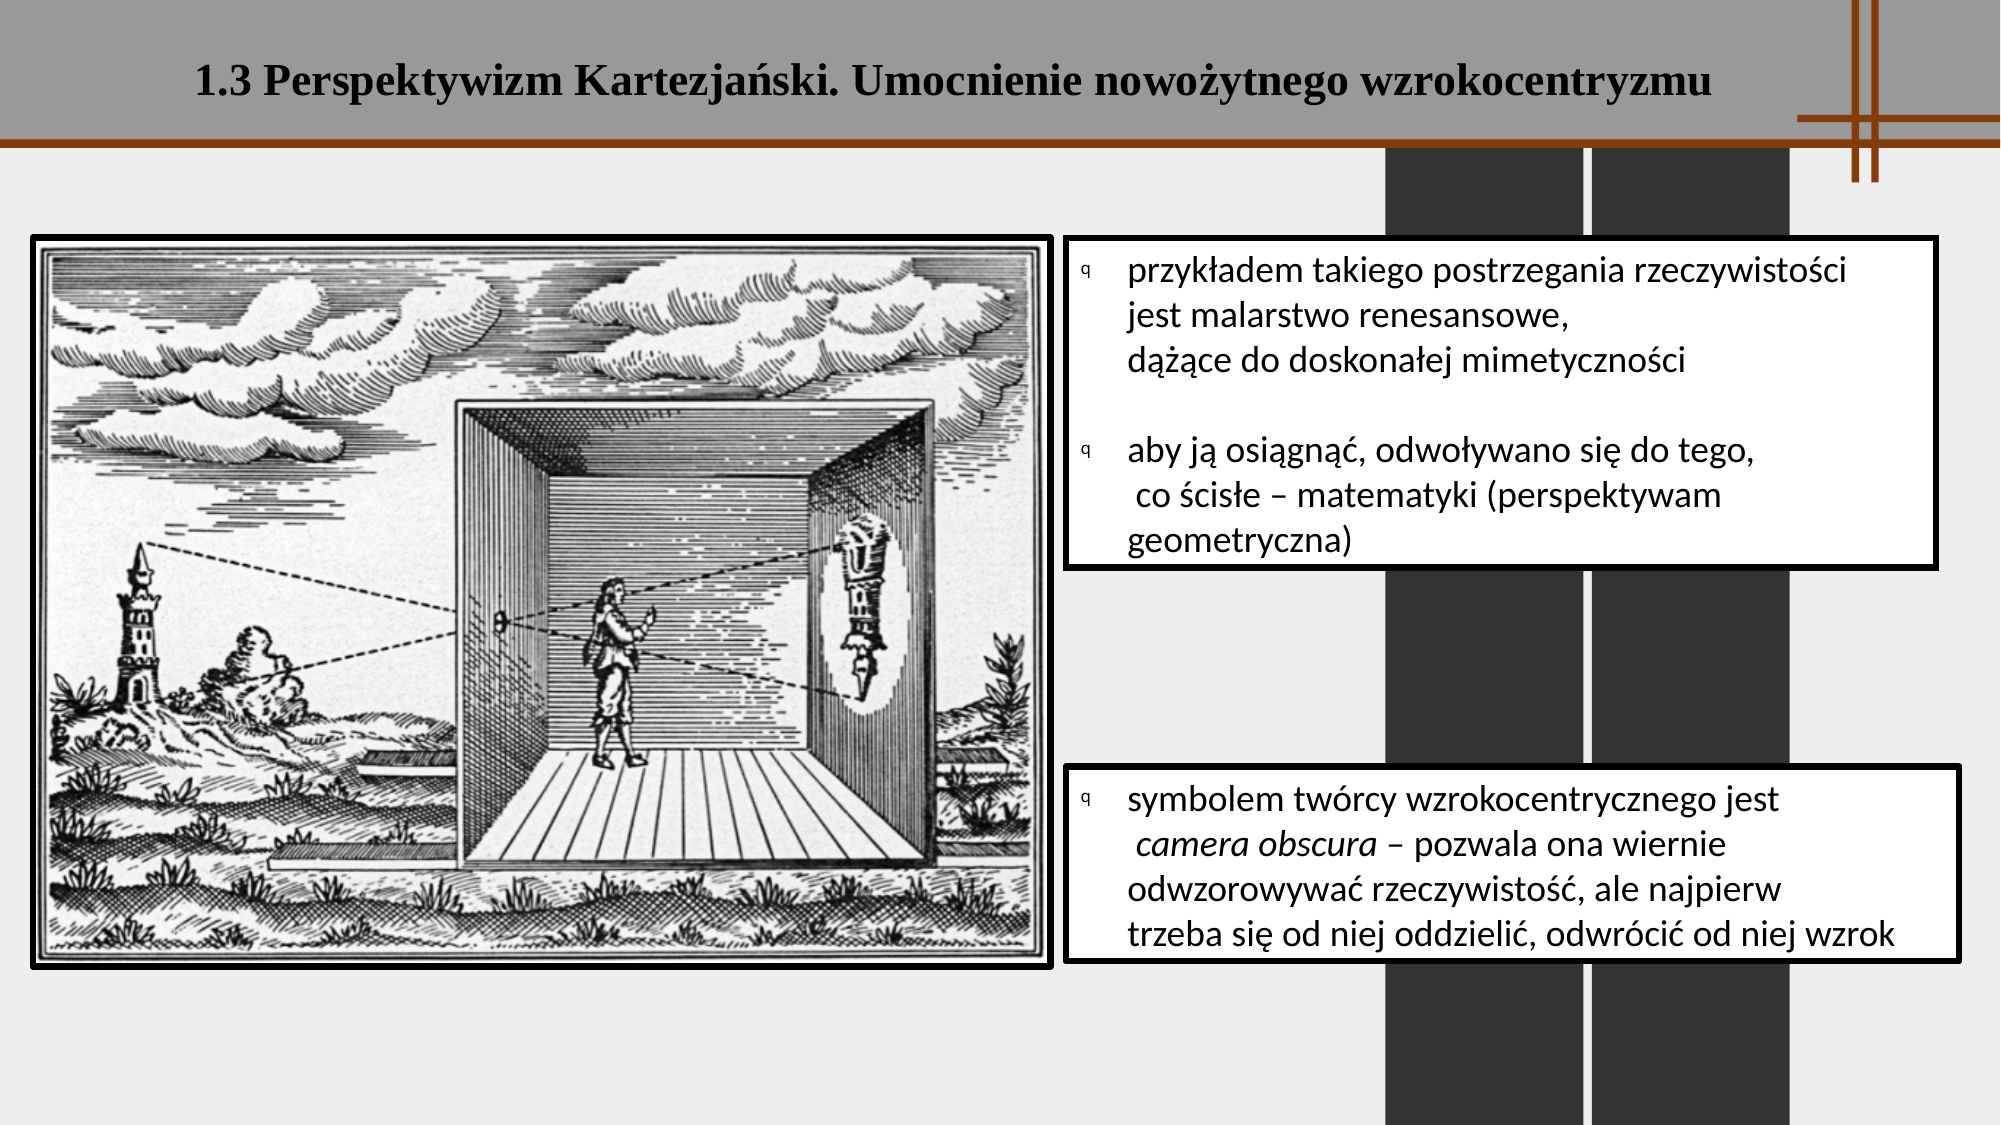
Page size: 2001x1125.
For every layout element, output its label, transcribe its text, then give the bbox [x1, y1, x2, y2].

text_box 1.3 Perspektywizm Kartezjański. Umocnienie nowożytnego wzrokocentryzmu [173, 41, 1747, 112]
text_box symbolem twórcy wzrokocentrycznego jest camera obscura – pozwala ona wiernie odwzorowywać rzeczywistość, ale najpierw trzeba się od niej oddzielić, odwrócić od niej wzrok [1065, 766, 1960, 962]
text_box [1591, 568, 1790, 766]
text_box przykładem takiego postrzegania rzeczywistości jest malarstwo renesansowe, dążące do doskonałej mimetyczności aby ją osiągnąć, odwoływano się do tego, co ścisłe – matematyki (perspektywam geometryczna) [1065, 237, 1936, 568]
text_box [1591, 962, 1790, 1125]
picture [35, 240, 1048, 964]
text_box [0, 0, 2001, 237]
text_box [1385, 568, 1584, 766]
text_box [1385, 962, 1584, 1125]
